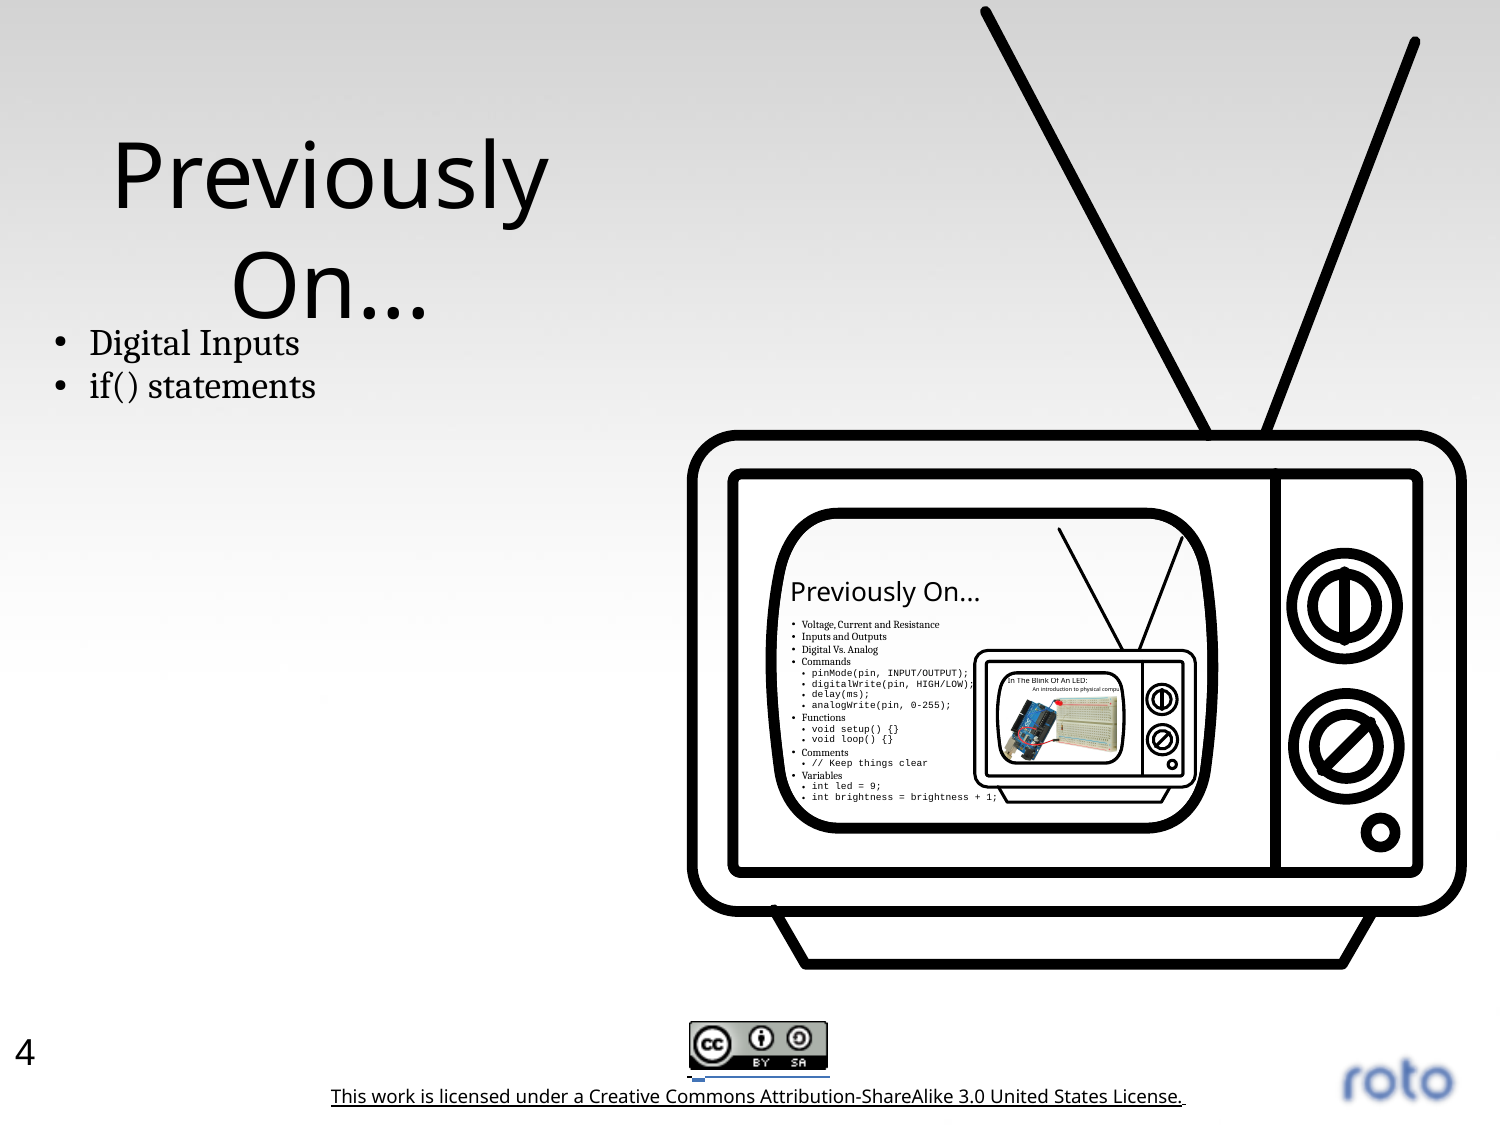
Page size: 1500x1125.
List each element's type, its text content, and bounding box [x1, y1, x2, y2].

picture [0, 0, 1500, 1125]
title Previously On... [23, 132, 637, 321]
text_box Digital Inputs if() statements [39, 314, 781, 977]
